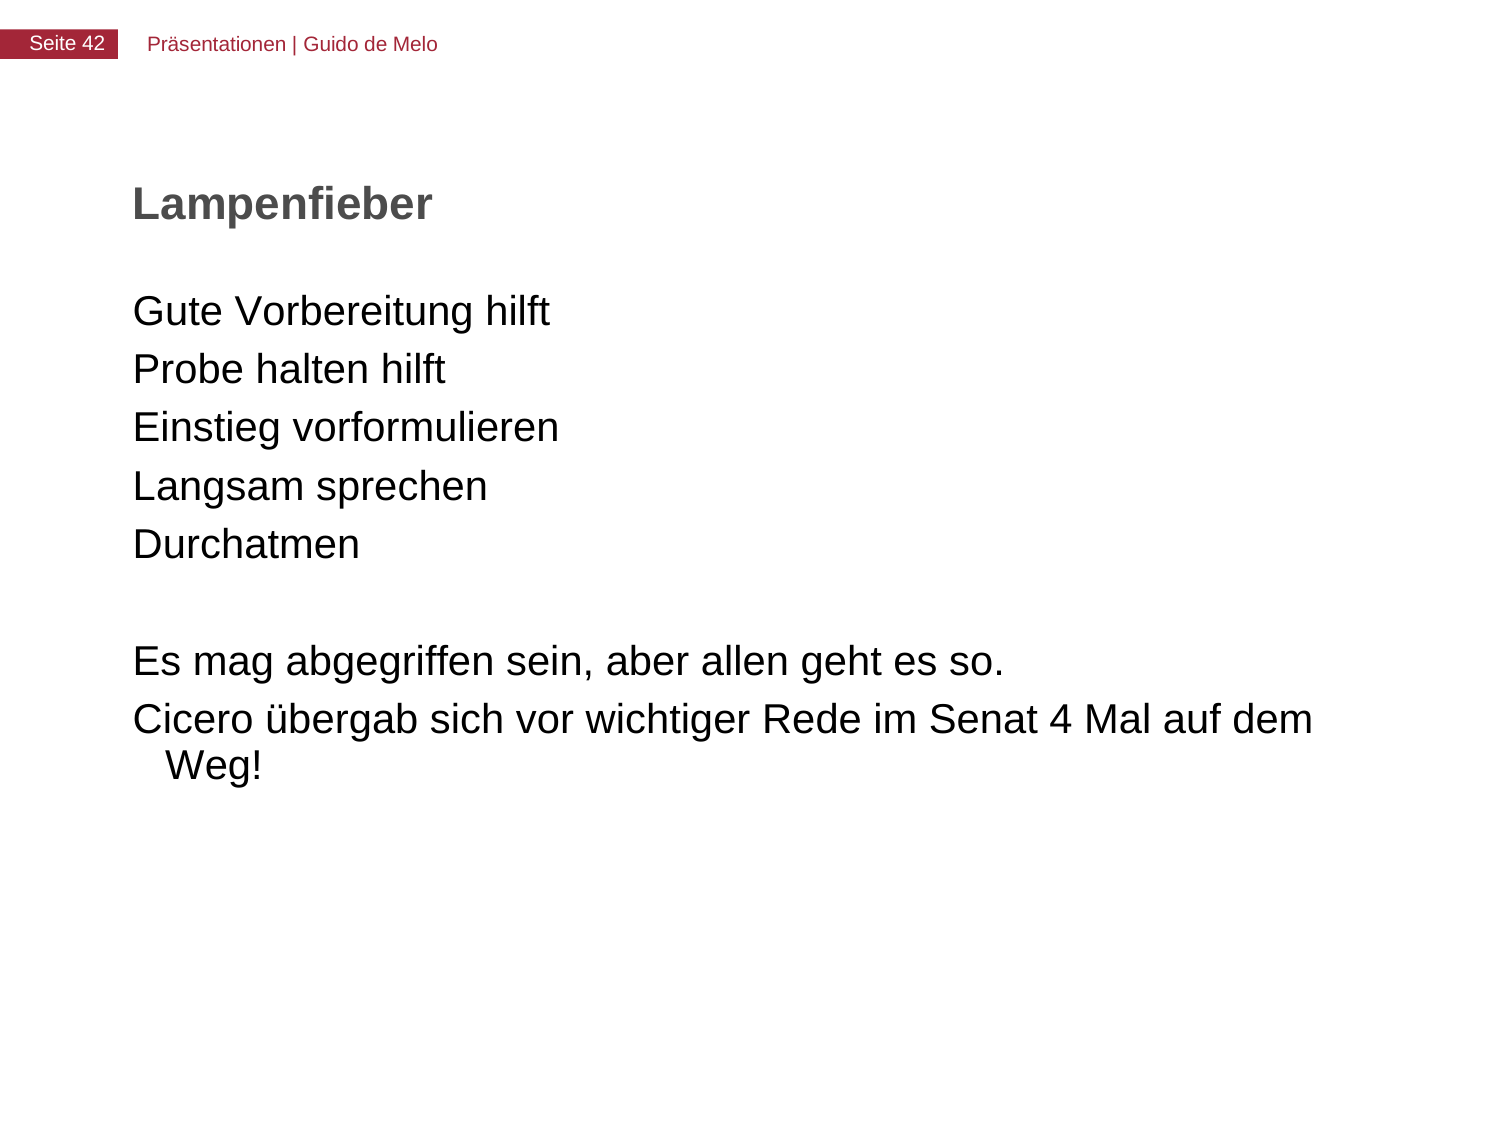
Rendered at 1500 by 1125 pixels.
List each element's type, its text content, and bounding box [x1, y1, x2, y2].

title Lampenfieber [132, 149, 1413, 258]
list Gute Vorbereitung hilft Probe halten hilft Einstieg vorformulieren Langsam sprechen Durchatmen Es mag abgegriffen sein, aber allen geht es so. Cicero übergab sich vor wichtiger Rede im Senat 4 Mal auf dem Weg! [132, 287, 1371, 888]
